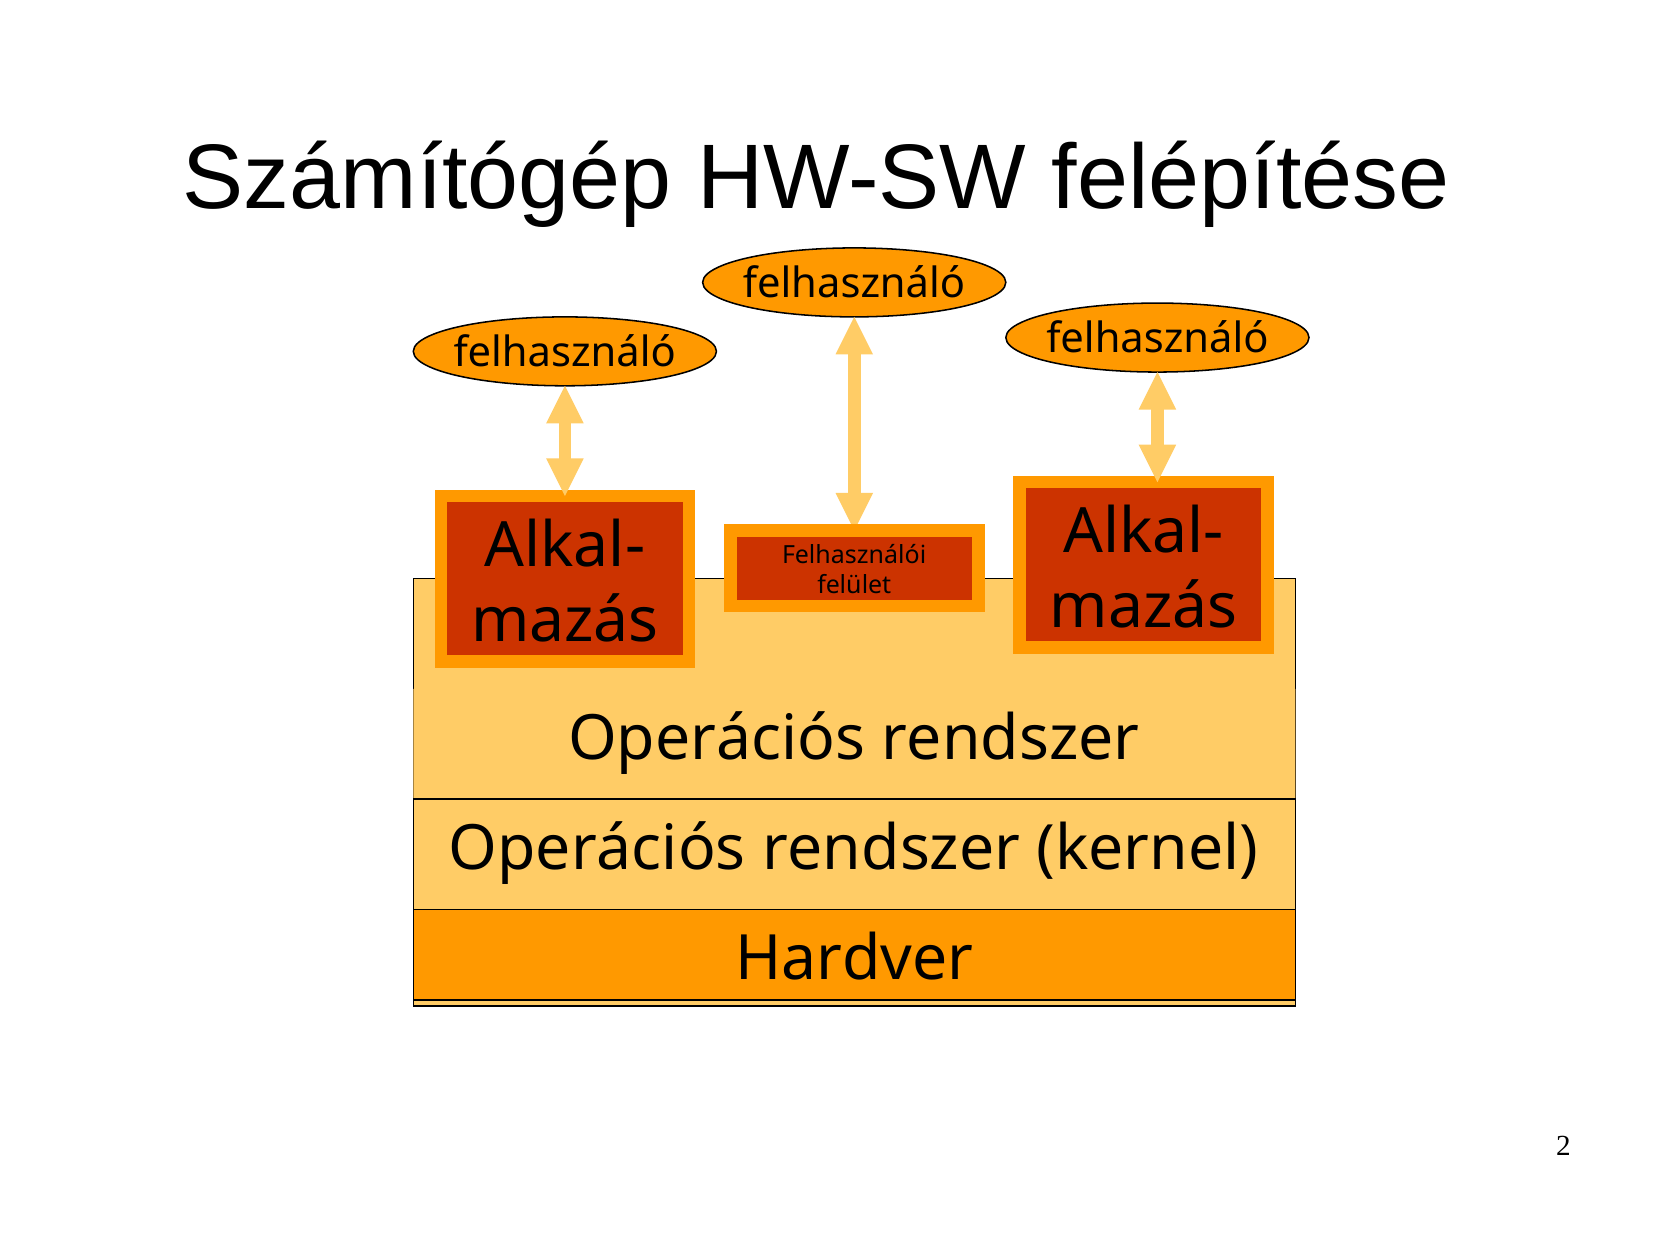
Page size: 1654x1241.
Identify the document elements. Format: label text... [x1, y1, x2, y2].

text_box felhasználó [371, 316, 758, 383]
text_box [1095, 369, 1220, 373]
text_box Felhasználói felület [730, 530, 979, 606]
text_box Operációs rendszer [413, 688, 1296, 799]
text_box Operációs rendszer (kernel) [413, 1000, 1296, 1006]
text_box Hardver [413, 909, 1296, 1000]
text_box [413, 578, 1296, 688]
text_box Operációs rendszer (kernel) [413, 799, 1296, 909]
text_box Alkal-mazás [440, 496, 689, 662]
text_box Alkal-mazás [1019, 482, 1268, 648]
title Számítógép HW-SW felépítése [68, 68, 1530, 276]
text_box felhasználó [661, 247, 1048, 314]
text_box felhasználó [964, 303, 1351, 369]
